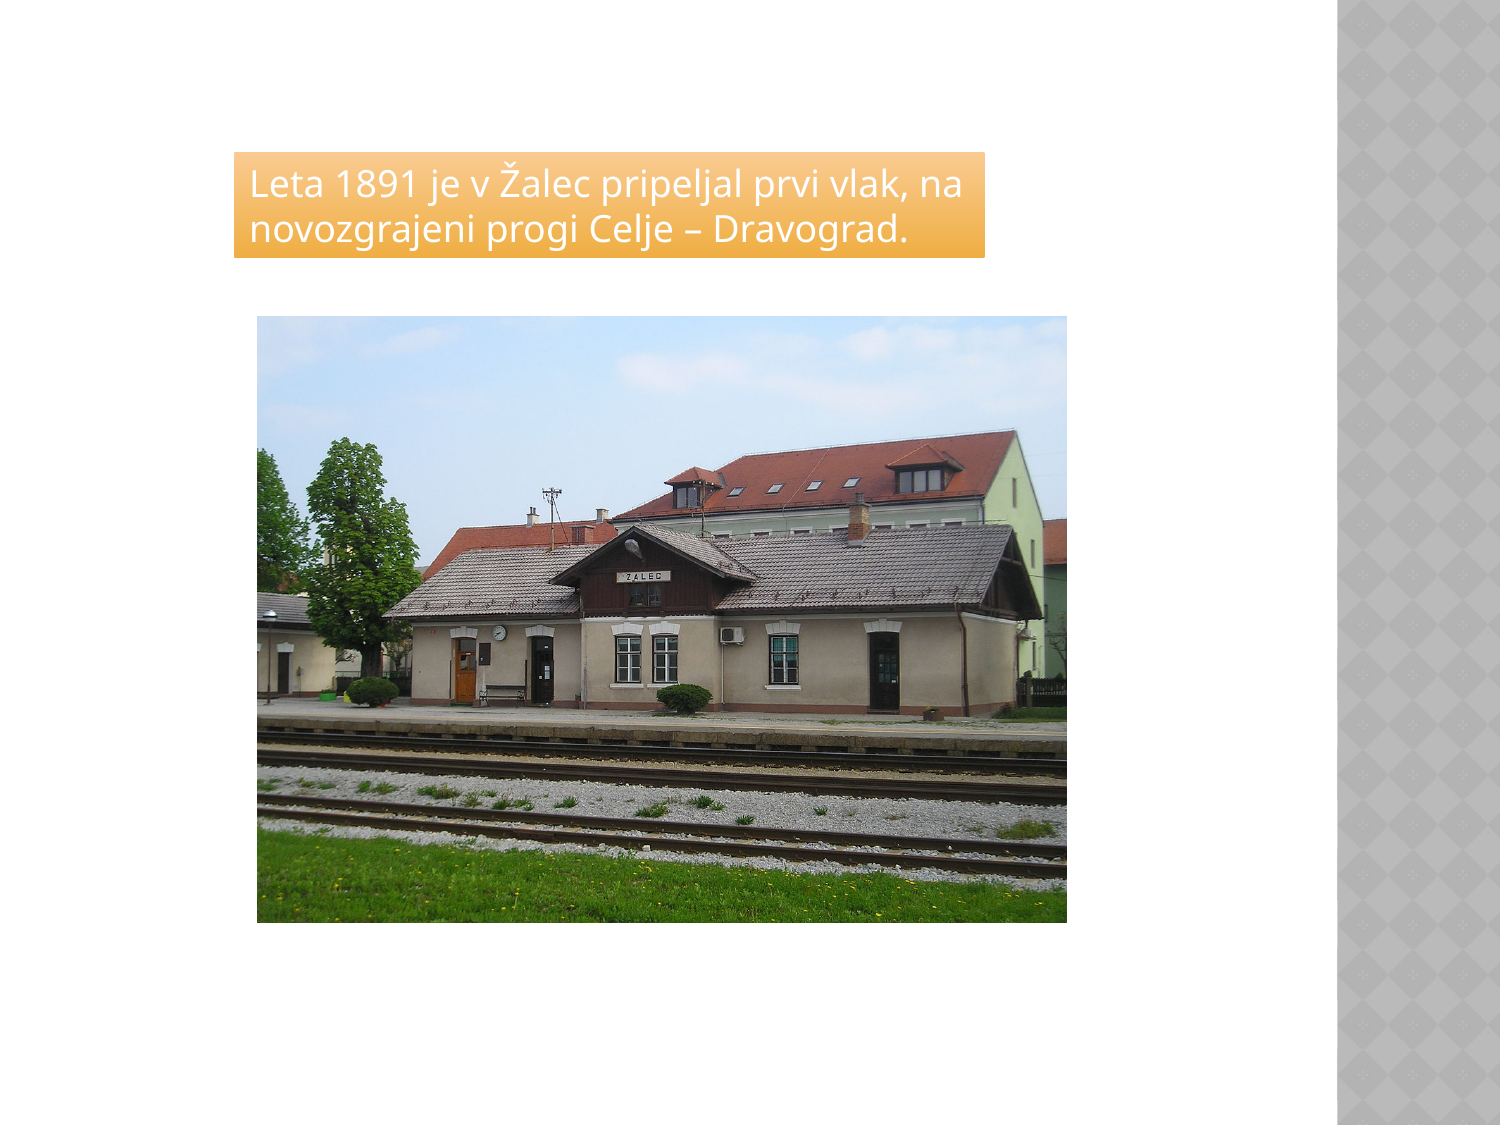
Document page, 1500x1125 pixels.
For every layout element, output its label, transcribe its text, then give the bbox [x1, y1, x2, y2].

text_box Leta 1891 je v Žalec pripeljal prvi vlak, na novozgrajeni progi Celje – Dravograd. [234, 152, 985, 258]
picture [257, 316, 1067, 923]
